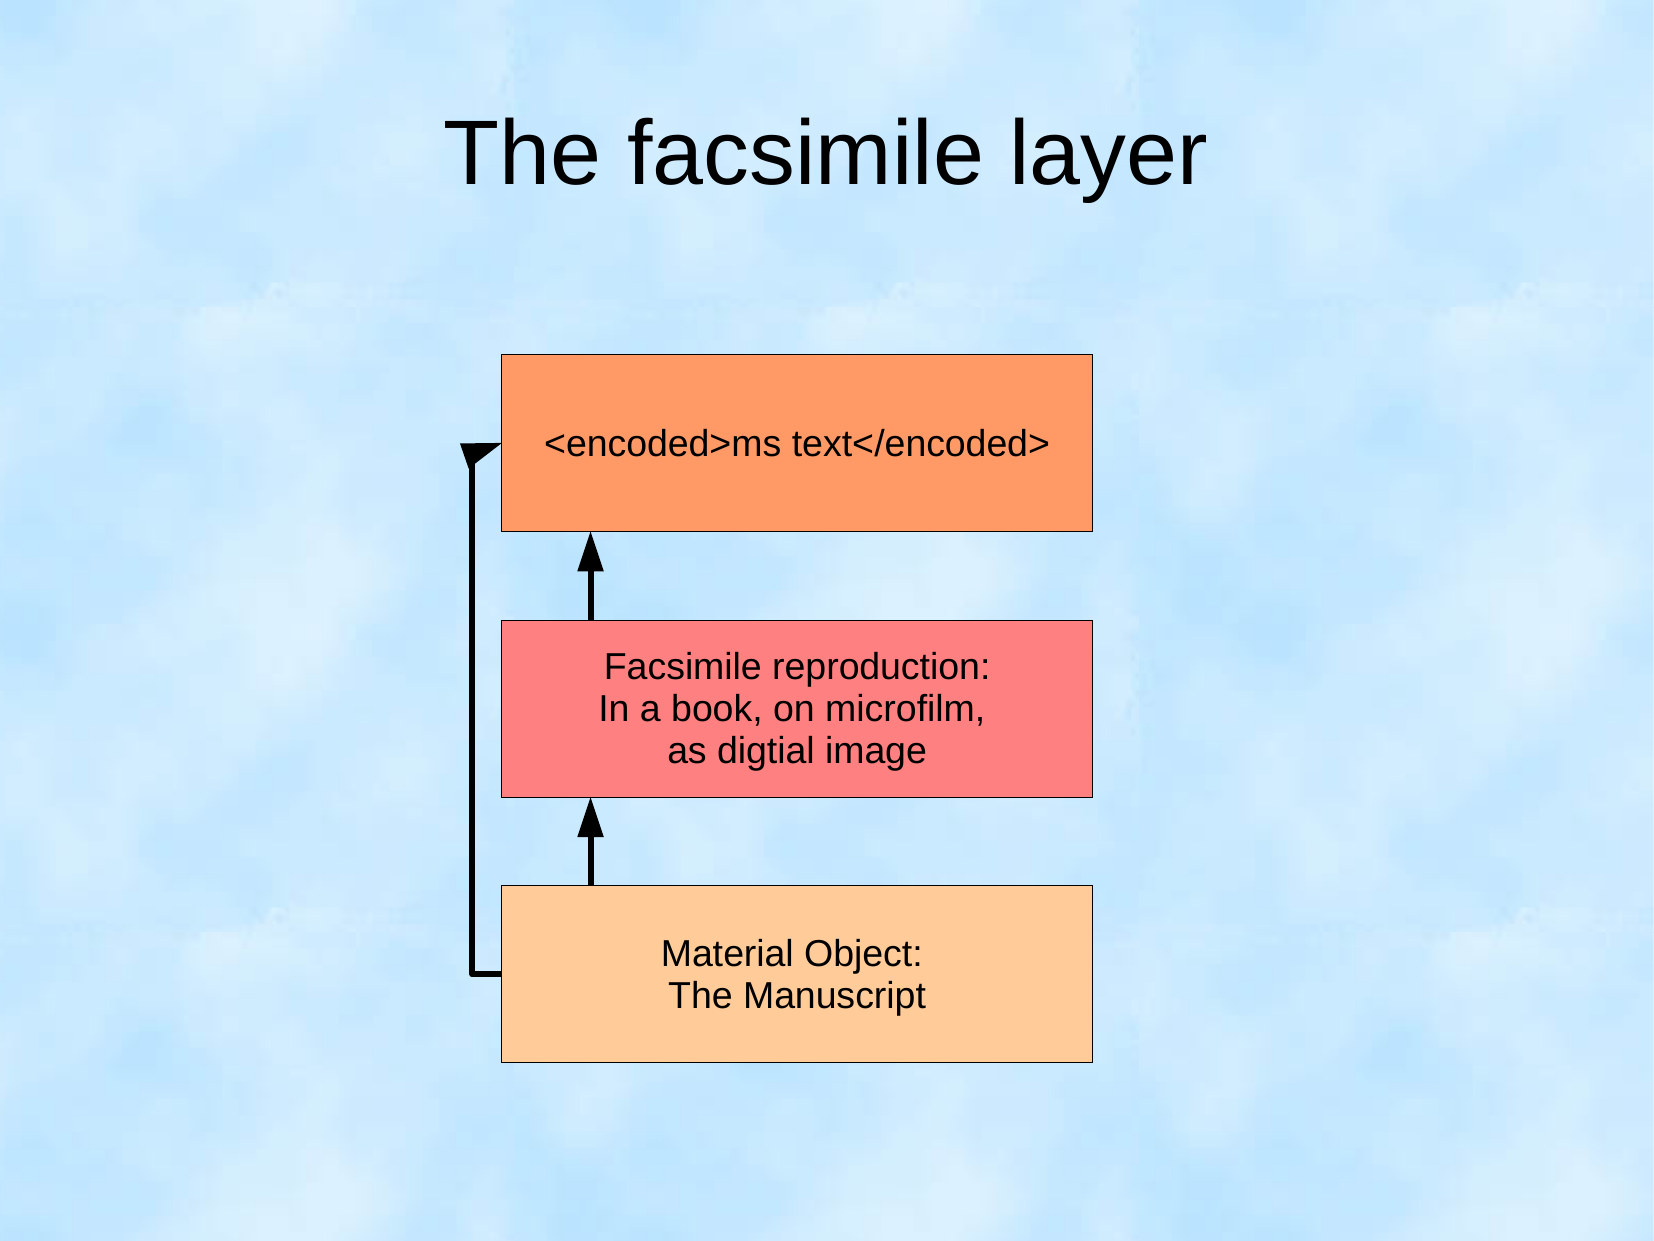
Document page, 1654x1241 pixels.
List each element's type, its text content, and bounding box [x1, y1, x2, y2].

text_box <encoded>ms text</encoded> [501, 354, 1093, 532]
text_box Material Object: The Manuscript [501, 885, 1093, 1063]
title The facsimile layer [82, 56, 1571, 250]
text_box Facsimile reproduction: In a book, on microfilm, as digtial image [501, 620, 1093, 798]
picture [0, 0, 1654, 1241]
